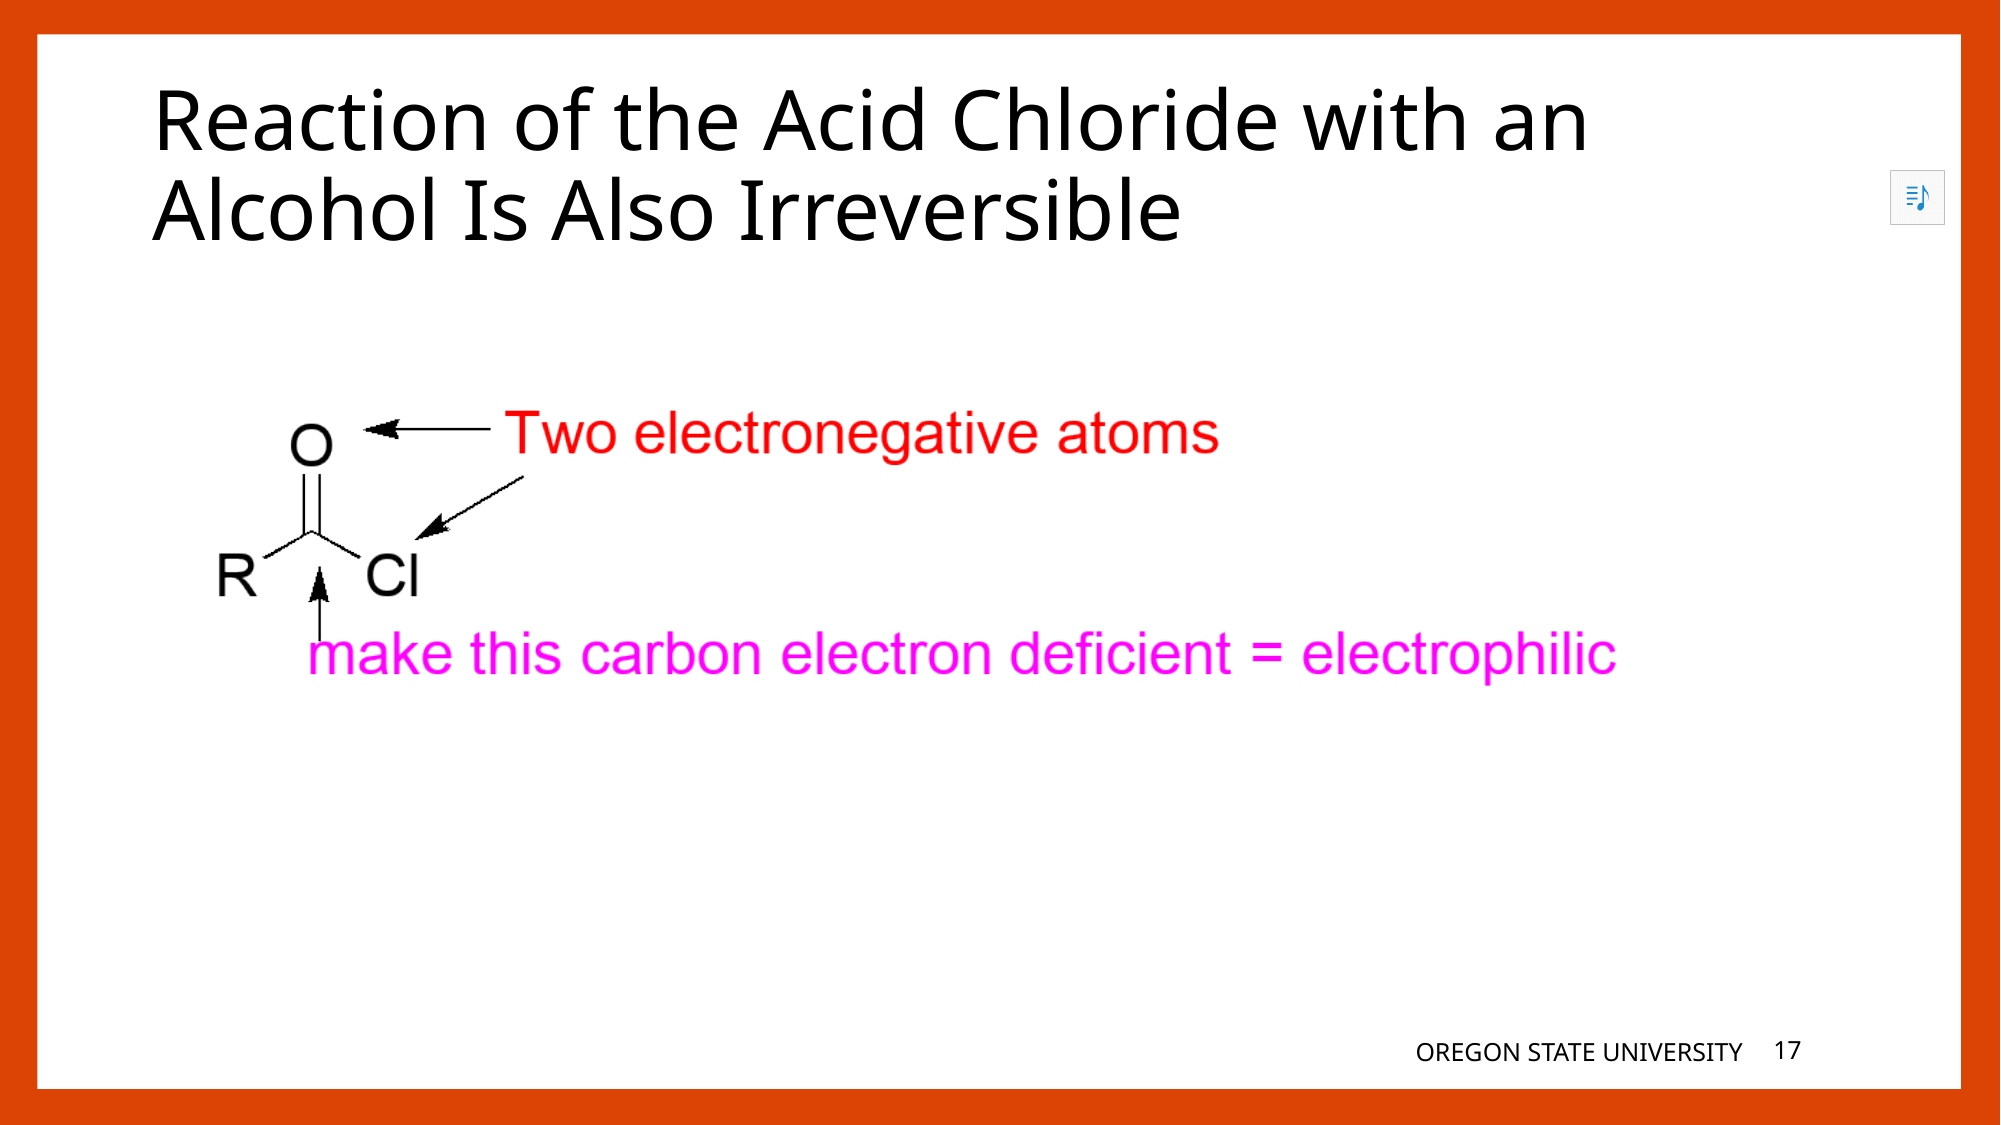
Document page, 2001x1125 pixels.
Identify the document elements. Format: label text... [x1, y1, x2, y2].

slide_number 1 [1758, 1021, 1863, 1082]
footer OREGON STATE UNIVERSITY [662, 1021, 1758, 1082]
title Reaction of the Acid Chloride with an Alcohol Is Also Irreversible [137, 59, 1863, 278]
picture [150, 389, 1631, 702]
text_box [1890, 169, 1946, 225]
